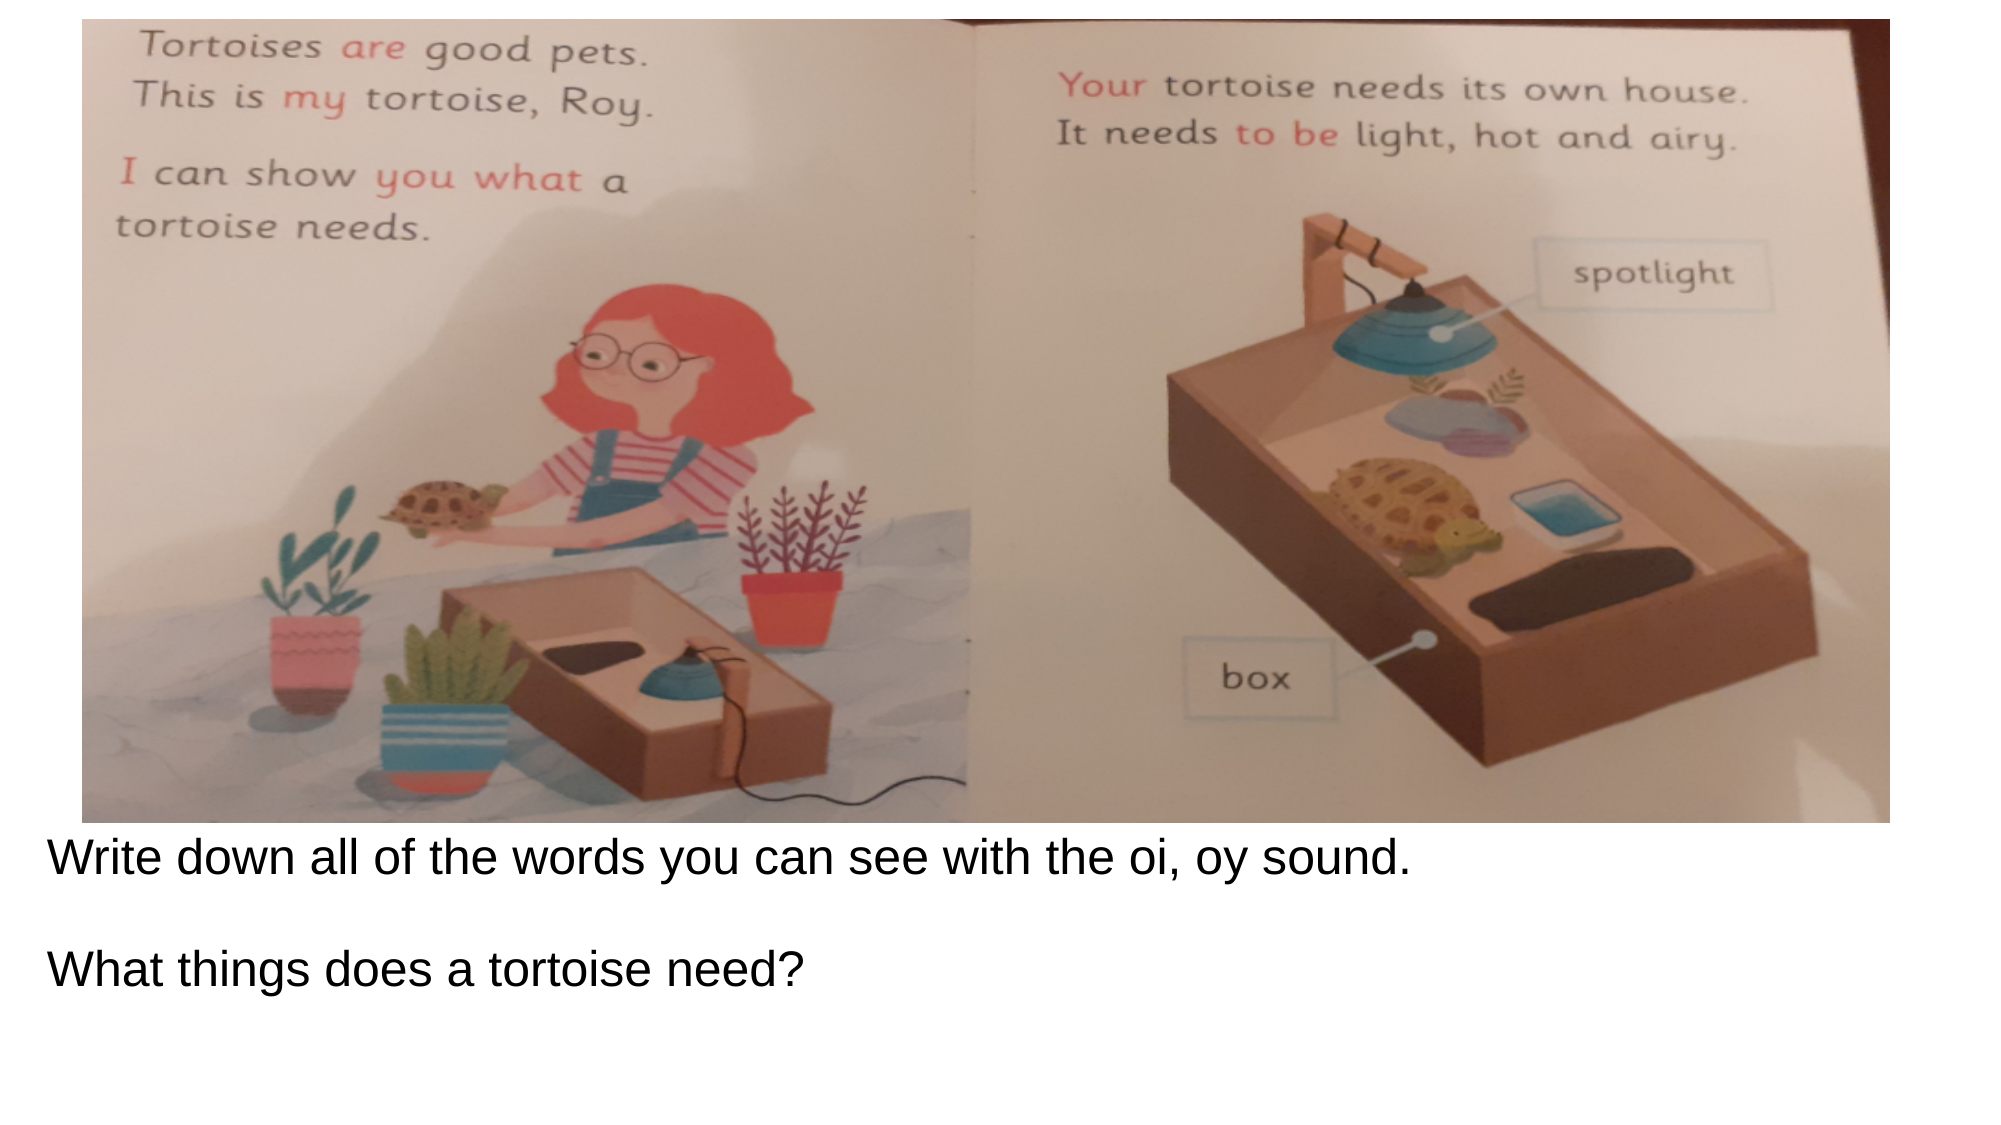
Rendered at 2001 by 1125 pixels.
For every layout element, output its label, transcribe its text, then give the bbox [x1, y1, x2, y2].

picture [82, 19, 1890, 823]
text_box Write down all of the words you can see with the oi, oy sound. What things does a tortoise need? [32, 822, 1702, 1005]
